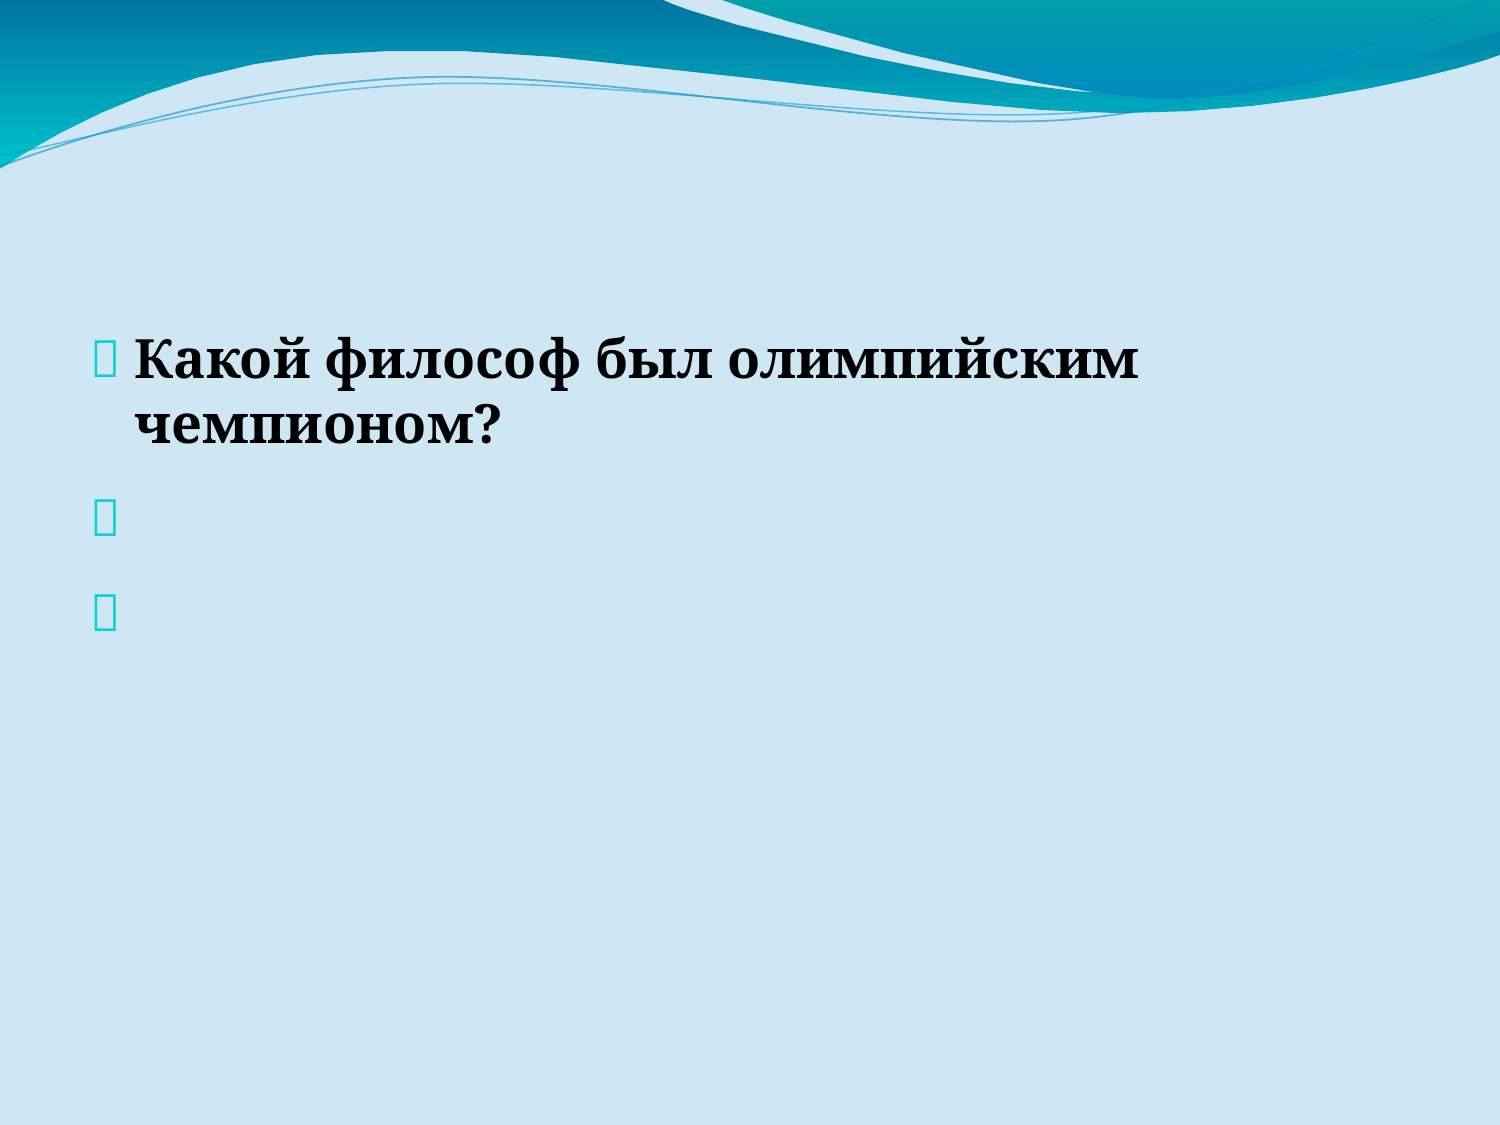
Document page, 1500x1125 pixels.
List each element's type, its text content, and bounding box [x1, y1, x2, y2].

title [75, 115, 1425, 303]
list Какой философ был олимпийским чемпионом? [75, 317, 1425, 1038]
